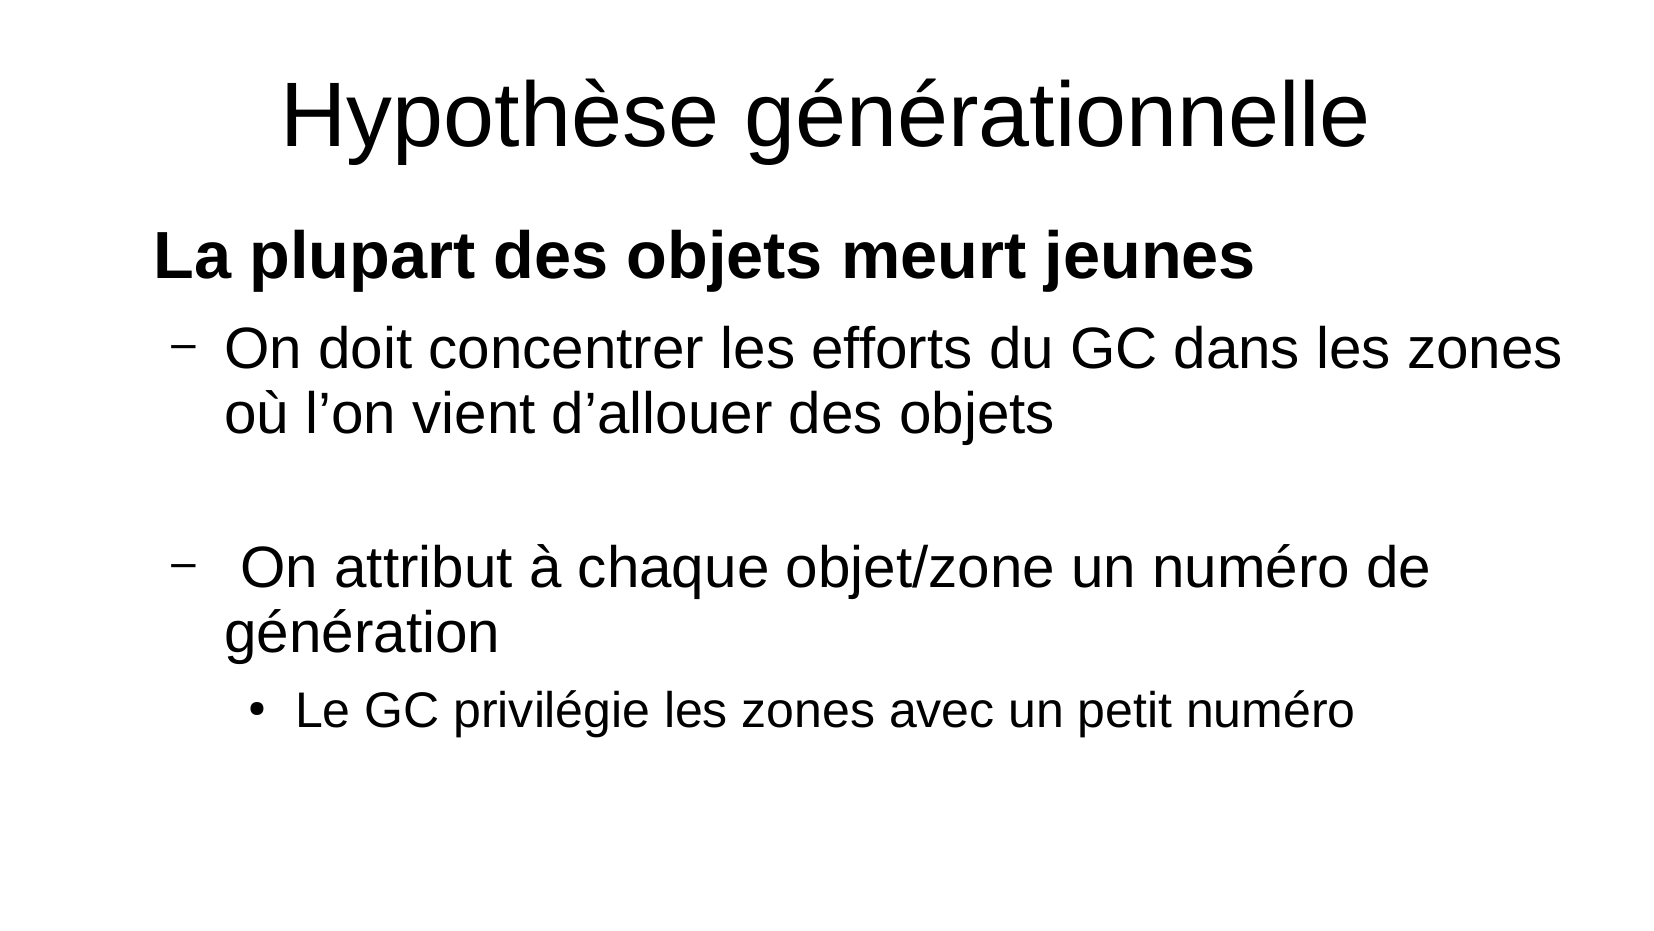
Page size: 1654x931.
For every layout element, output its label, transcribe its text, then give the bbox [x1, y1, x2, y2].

title Hypothèse générationnelle [82, 37, 1571, 193]
list La plupart des objets meurt jeunes On doit concentrer les efforts du GC dans les zones où l’on vient d’allouer des objets On attribut à chaque objet/zone un numéro de génération Le GC privilégie les zones avec un petit numéro [82, 217, 1571, 758]
